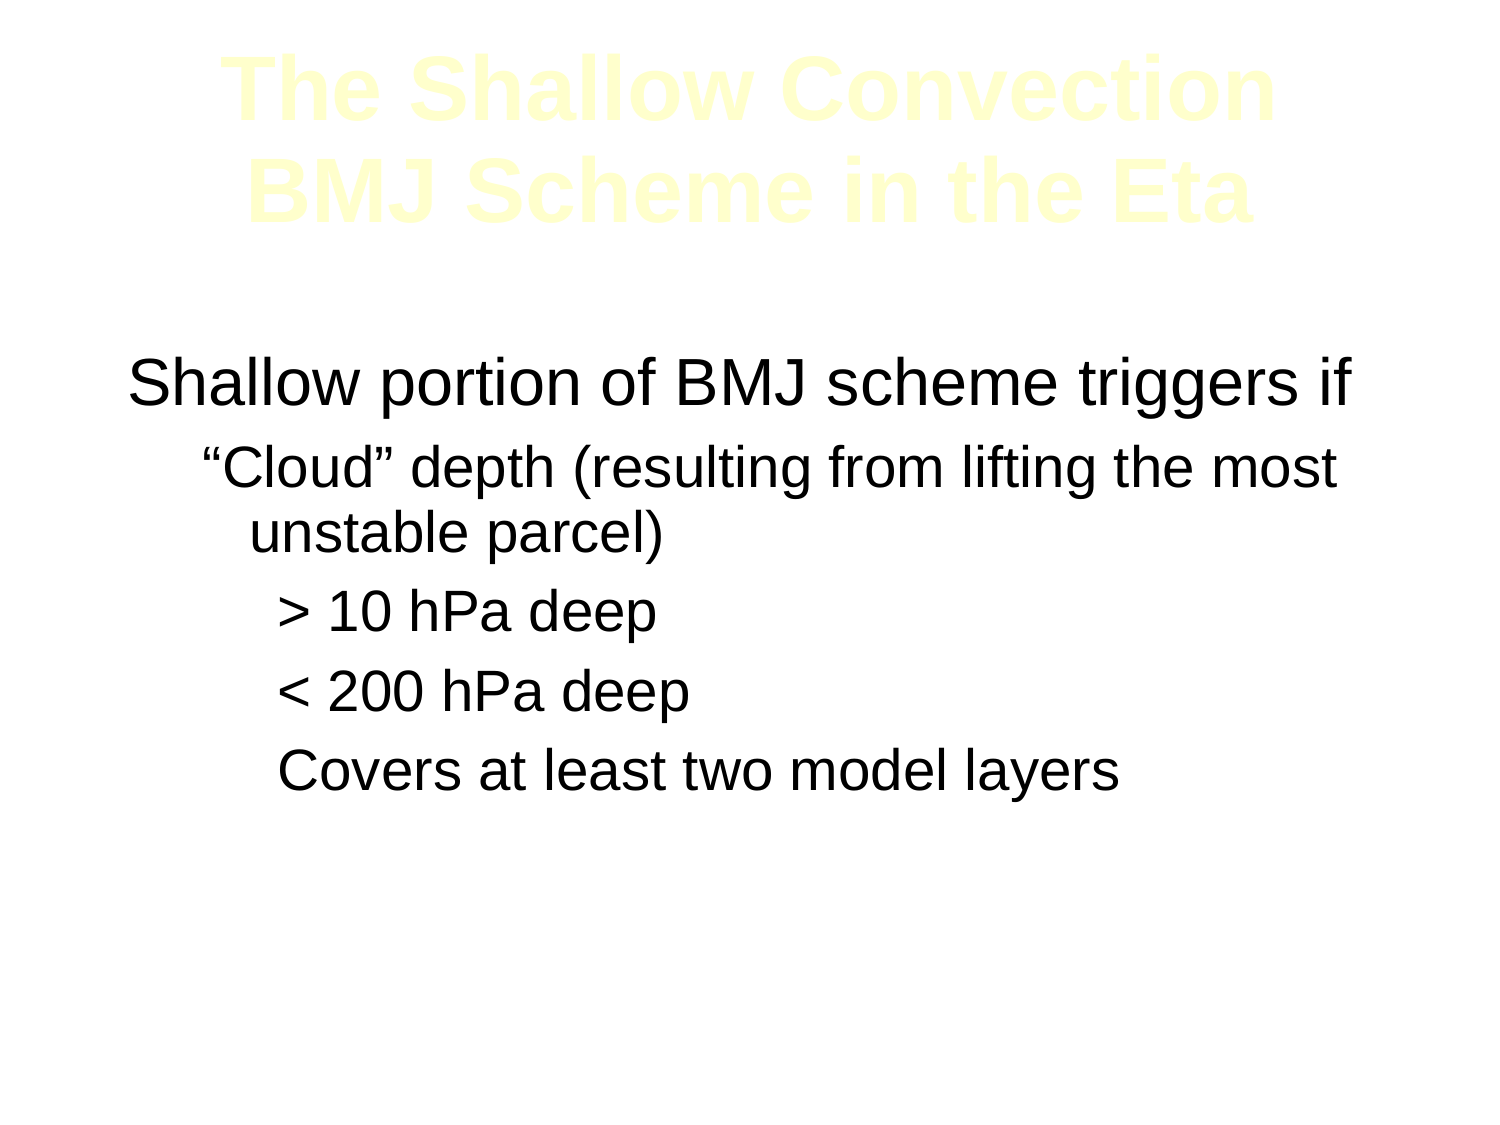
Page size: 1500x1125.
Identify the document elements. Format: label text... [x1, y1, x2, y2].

title The Shallow Convection BMJ Scheme in the Eta [112, 14, 1388, 250]
list Shallow portion of BMJ scheme triggers if “Cloud” depth (resulting from lifting the most unstable parcel) > 10 hPa deep < 200 hPa deep Covers at least two model layers [112, 337, 1425, 1013]
